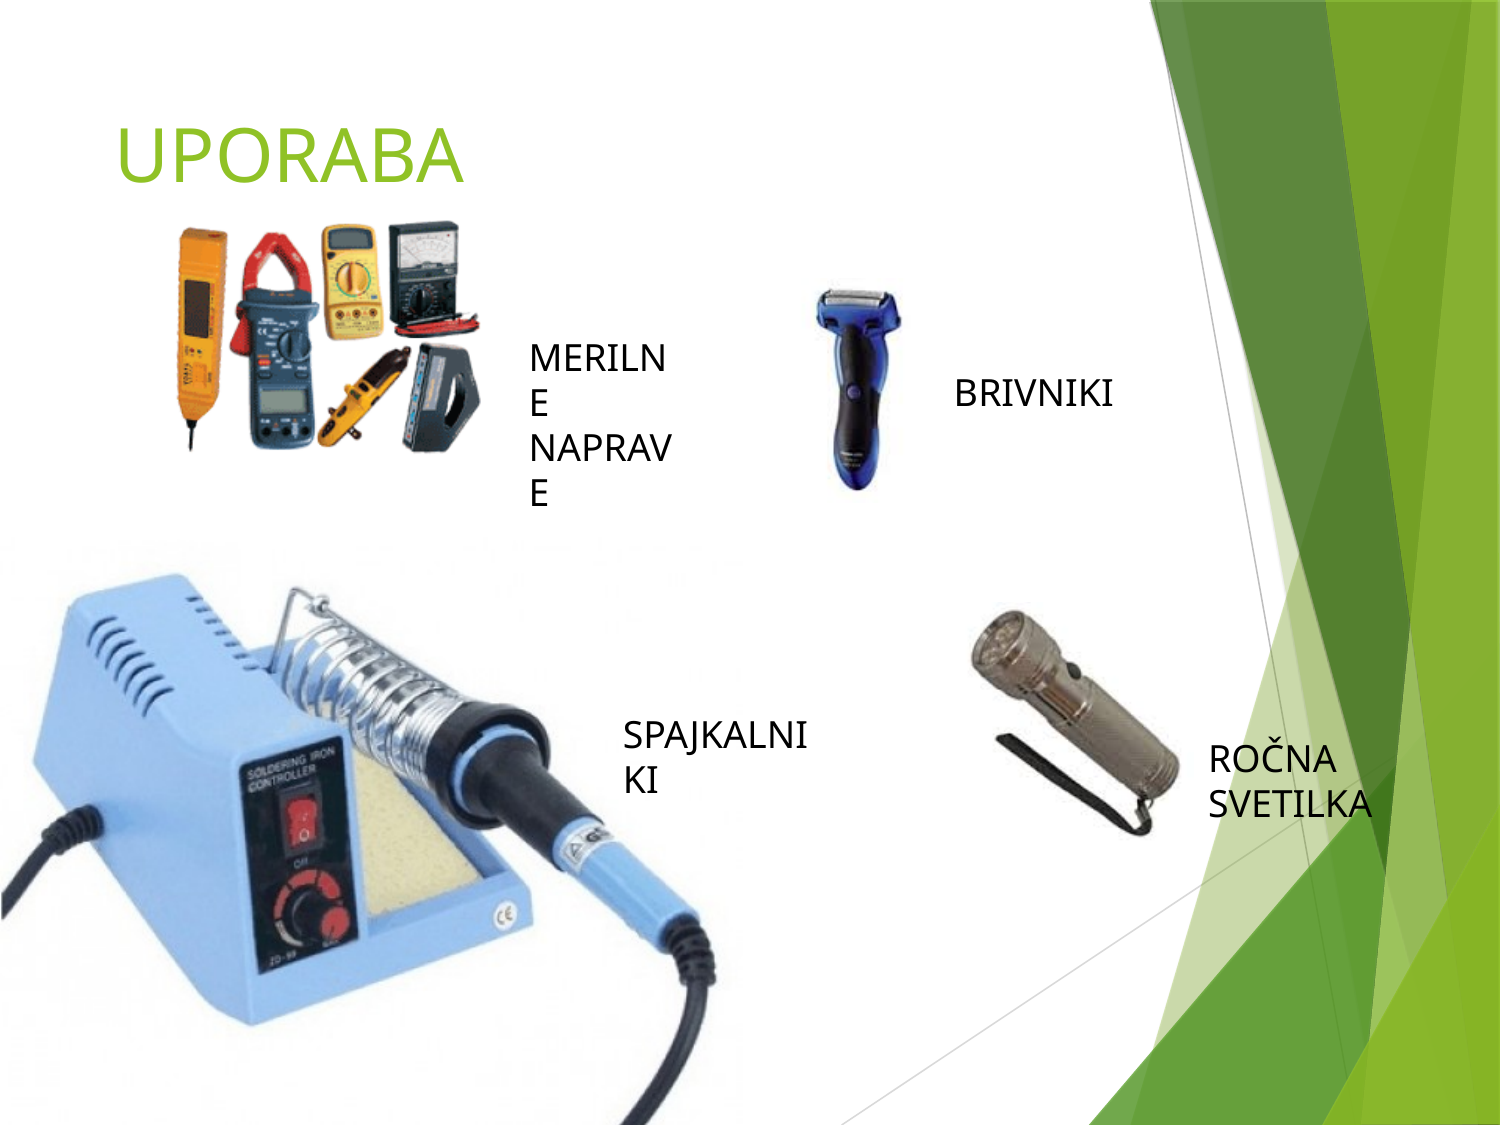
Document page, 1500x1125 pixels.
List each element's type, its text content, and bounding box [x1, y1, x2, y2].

text_box SPAJKALNIKI [608, 704, 833, 809]
picture [943, 602, 1194, 853]
text_box ROČNA SVETILKA [1193, 727, 1430, 833]
picture [171, 219, 484, 455]
picture [0, 278, 1016, 1125]
text_box MERILNE NAPRAVE [513, 326, 703, 522]
text_box BRIVNIKI [938, 361, 1164, 422]
title UPORABA [99, 99, 1142, 317]
